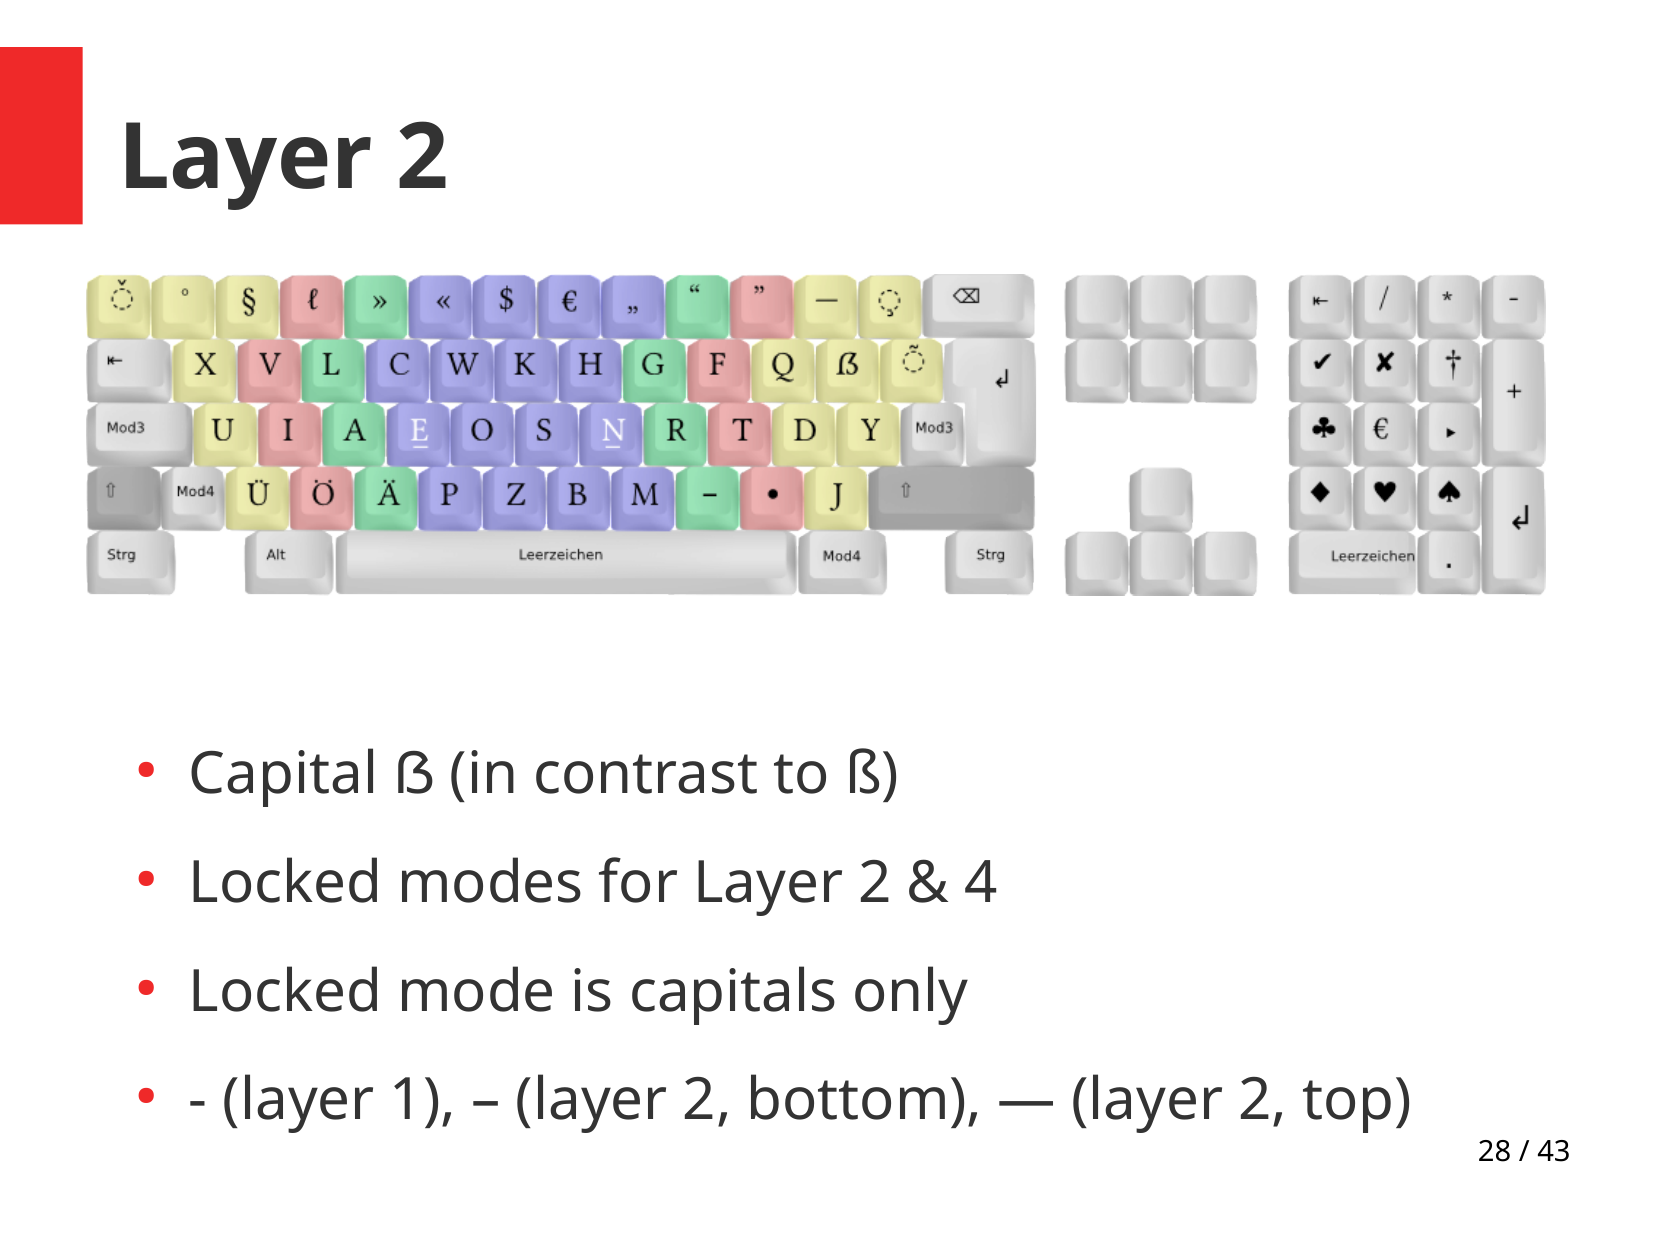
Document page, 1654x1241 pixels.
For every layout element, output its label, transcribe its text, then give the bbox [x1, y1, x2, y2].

list Capital ẞ (in contrast to ß) Locked modes for Layer 2 & 4 Locked mode is capitals only - (layer 1), – (layer 2, bottom), — (layer 2, top) [118, 731, 1536, 1155]
picture [86, 274, 1546, 596]
title Layer 2 [118, 49, 1571, 257]
